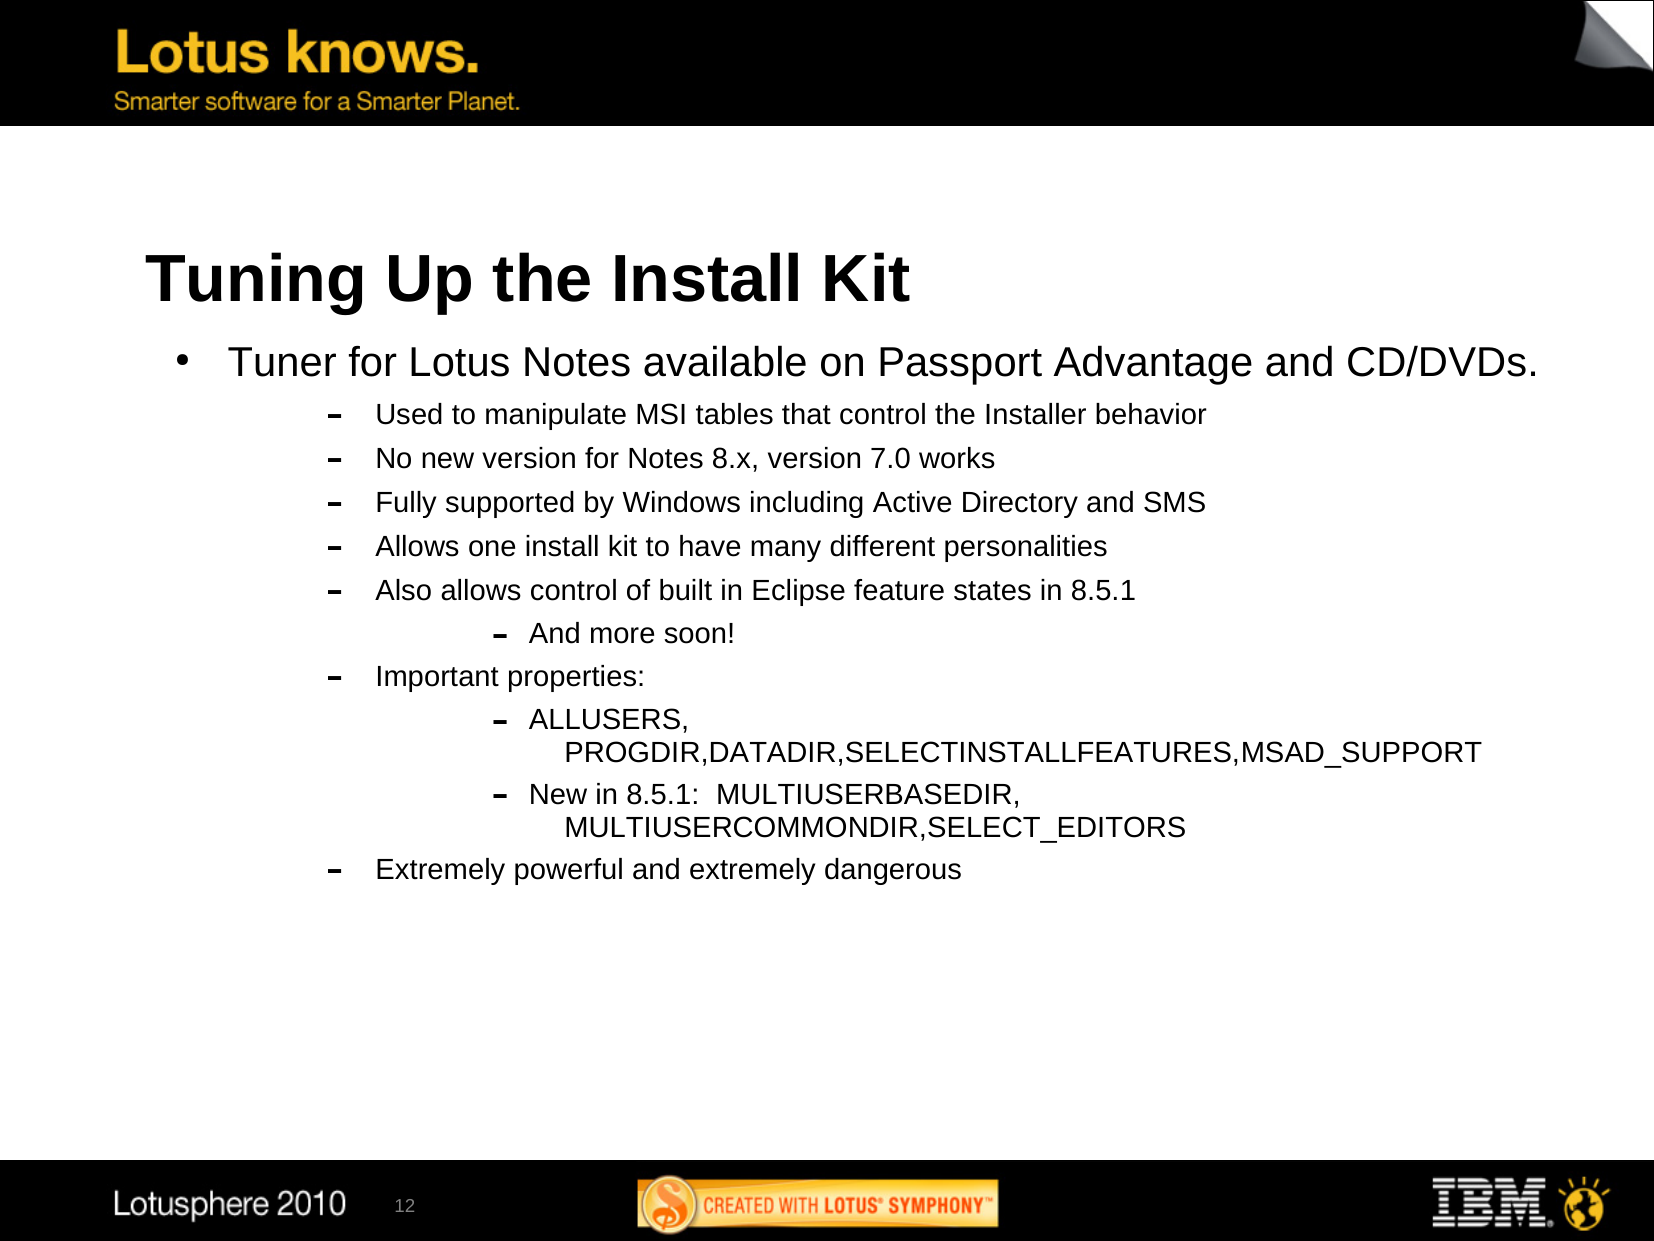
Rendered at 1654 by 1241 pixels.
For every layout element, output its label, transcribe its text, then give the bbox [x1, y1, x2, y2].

picture [1, 1, 1653, 125]
picture [1, 1161, 1653, 1241]
list Tuner for Lotus Notes available on Passport Advantage and CD/DVDs. Used to manipulate MSI tables that control the Installer behavior No new version for Notes 8.x, version 7.0 works Fully supported by Windows including Active Directory and SMS Allows one install kit to have many different personalities Also allows control of built in Eclipse feature states in 8.5.1 And more soon! Important properties: ALLUSERS, PROGDIR,DATADIR,SELECTINSTALLFEATURES,MSAD_SUPPORT New in 8.5.1: MULTIUSERBASEDIR, MULTIUSERCOMMONDIR,SELECT_EDITORS Extremely powerful and extremely dangerous [139, 338, 1552, 891]
title Tuning Up the Install Kit [145, 144, 1513, 316]
